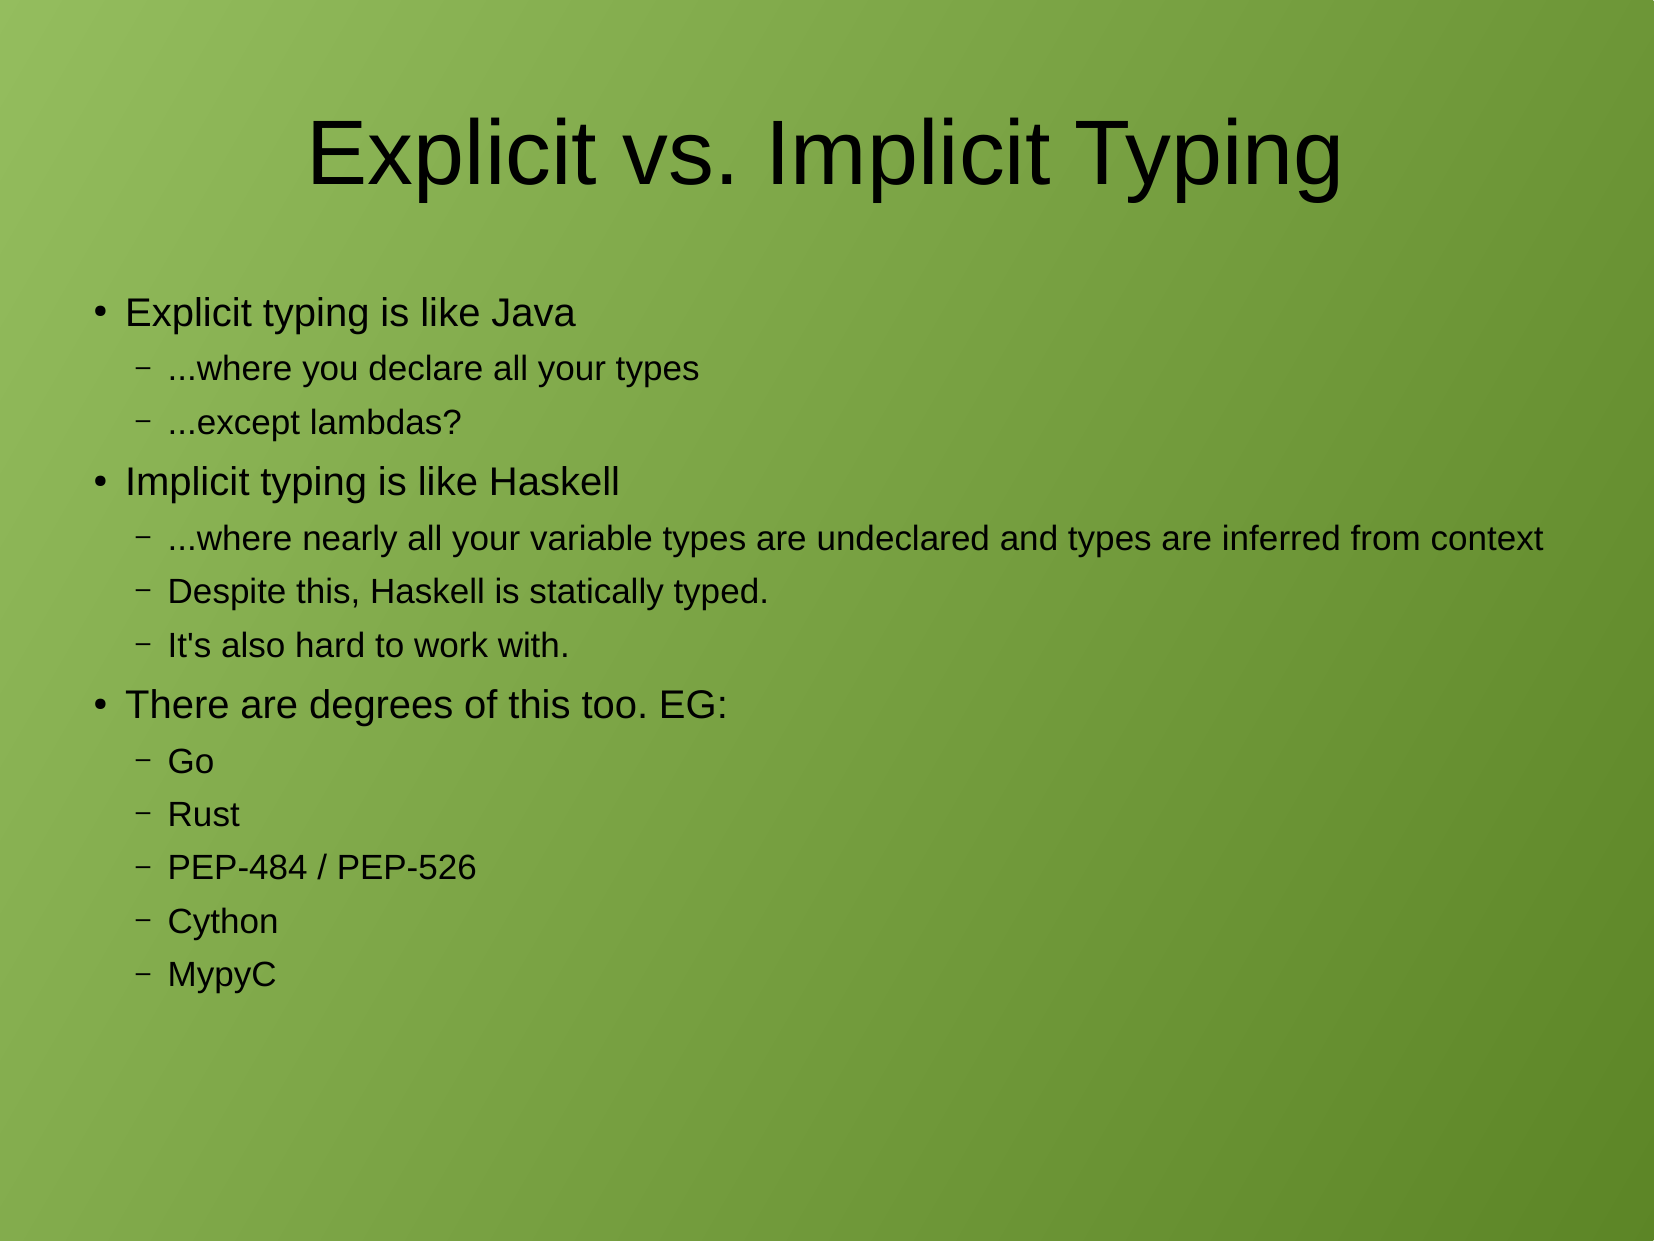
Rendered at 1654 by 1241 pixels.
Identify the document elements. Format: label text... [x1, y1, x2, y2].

list Explicit typing is like Java ...where you declare all your types ...except lambdas? Implicit typing is like Haskell ...where nearly all your variable types are undeclared and types are inferred from context Despite this, Haskell is statically typed. It's also hard to work with. There are degrees of this too. EG: Go Rust PEP-484 / PEP-526 Cython MypyC [82, 290, 1571, 1010]
title Explicit vs. Implicit Typing [82, 49, 1571, 257]
